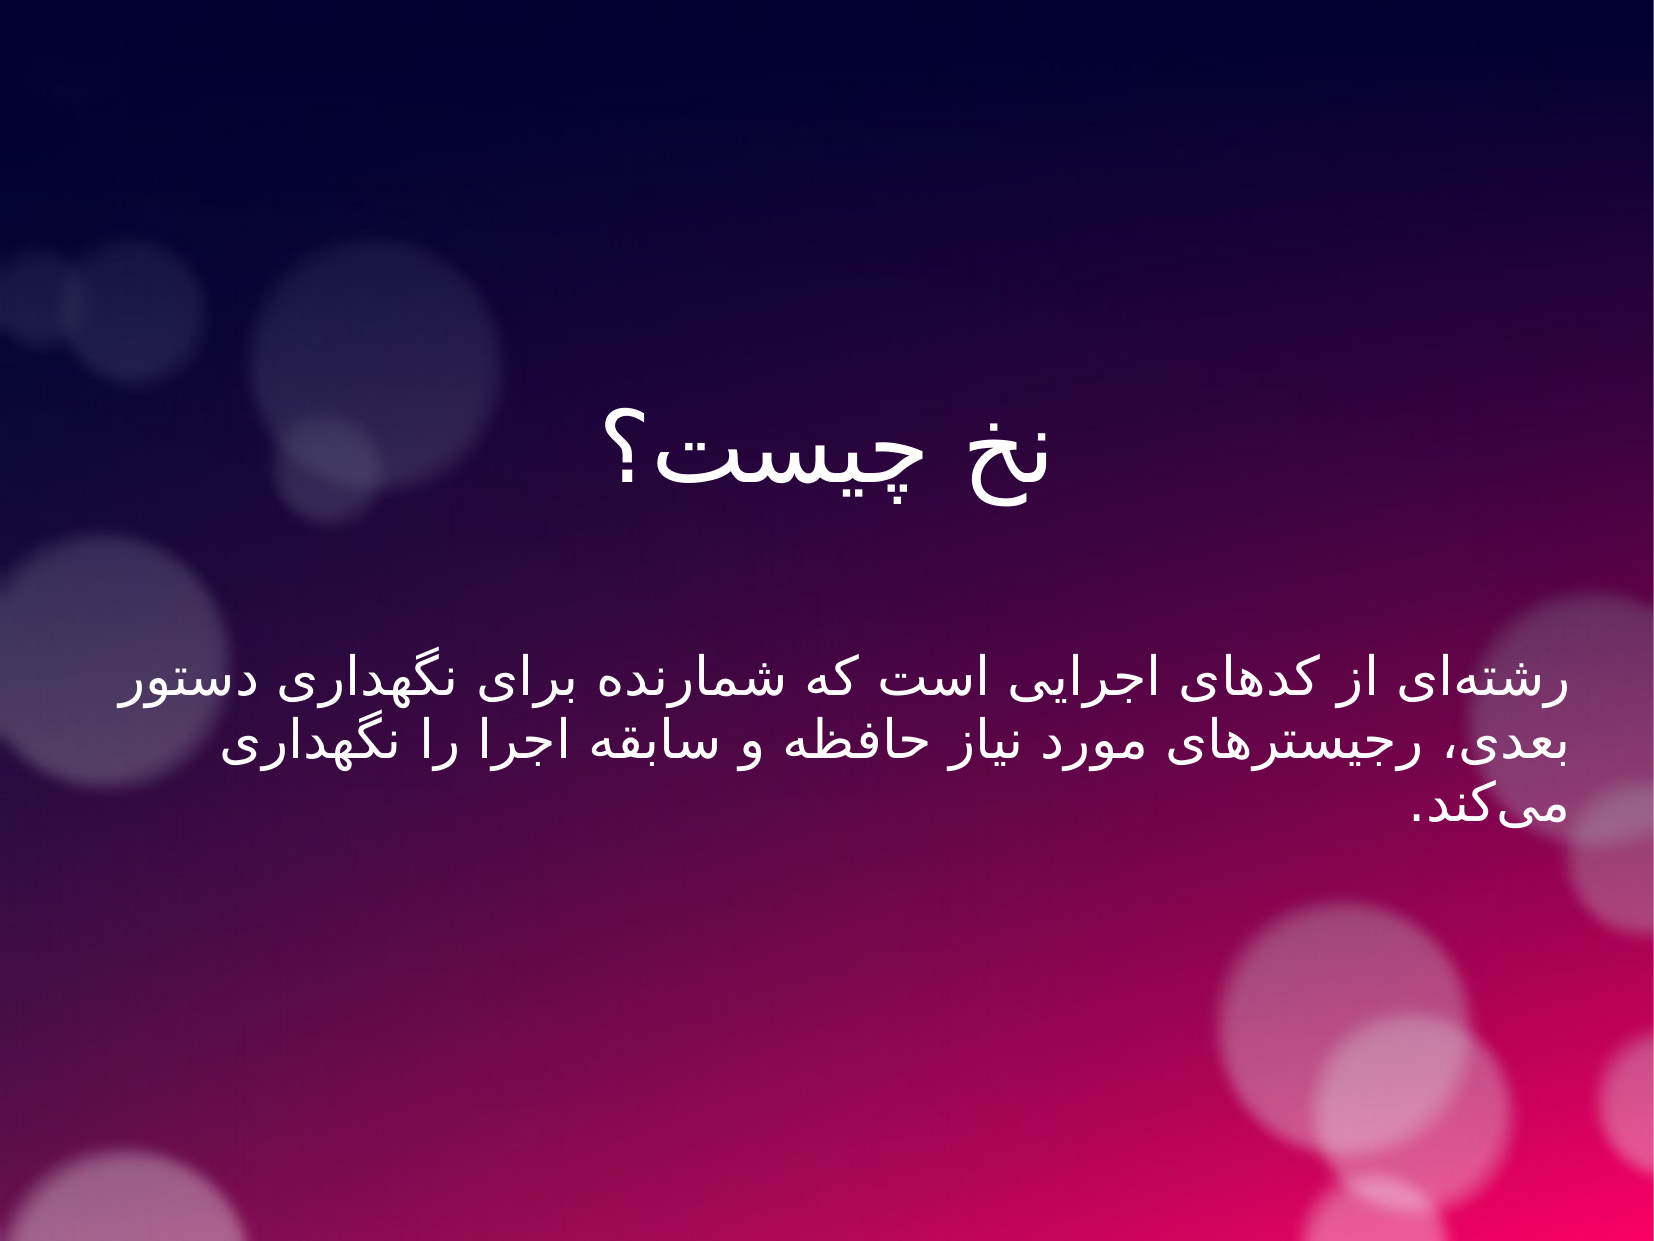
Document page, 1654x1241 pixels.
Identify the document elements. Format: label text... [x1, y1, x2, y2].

title نخ چیست؟ [82, 344, 1571, 552]
list رشته‌ای از کدهای اجرایی است که شمارنده برای نگهداری دستور بعدی، رجیسترهای مورد نیاز حافظه و سابقه اجرا را نگهداری می‌کند. [82, 645, 1571, 1099]
picture [0, 0, 1654, 1241]
